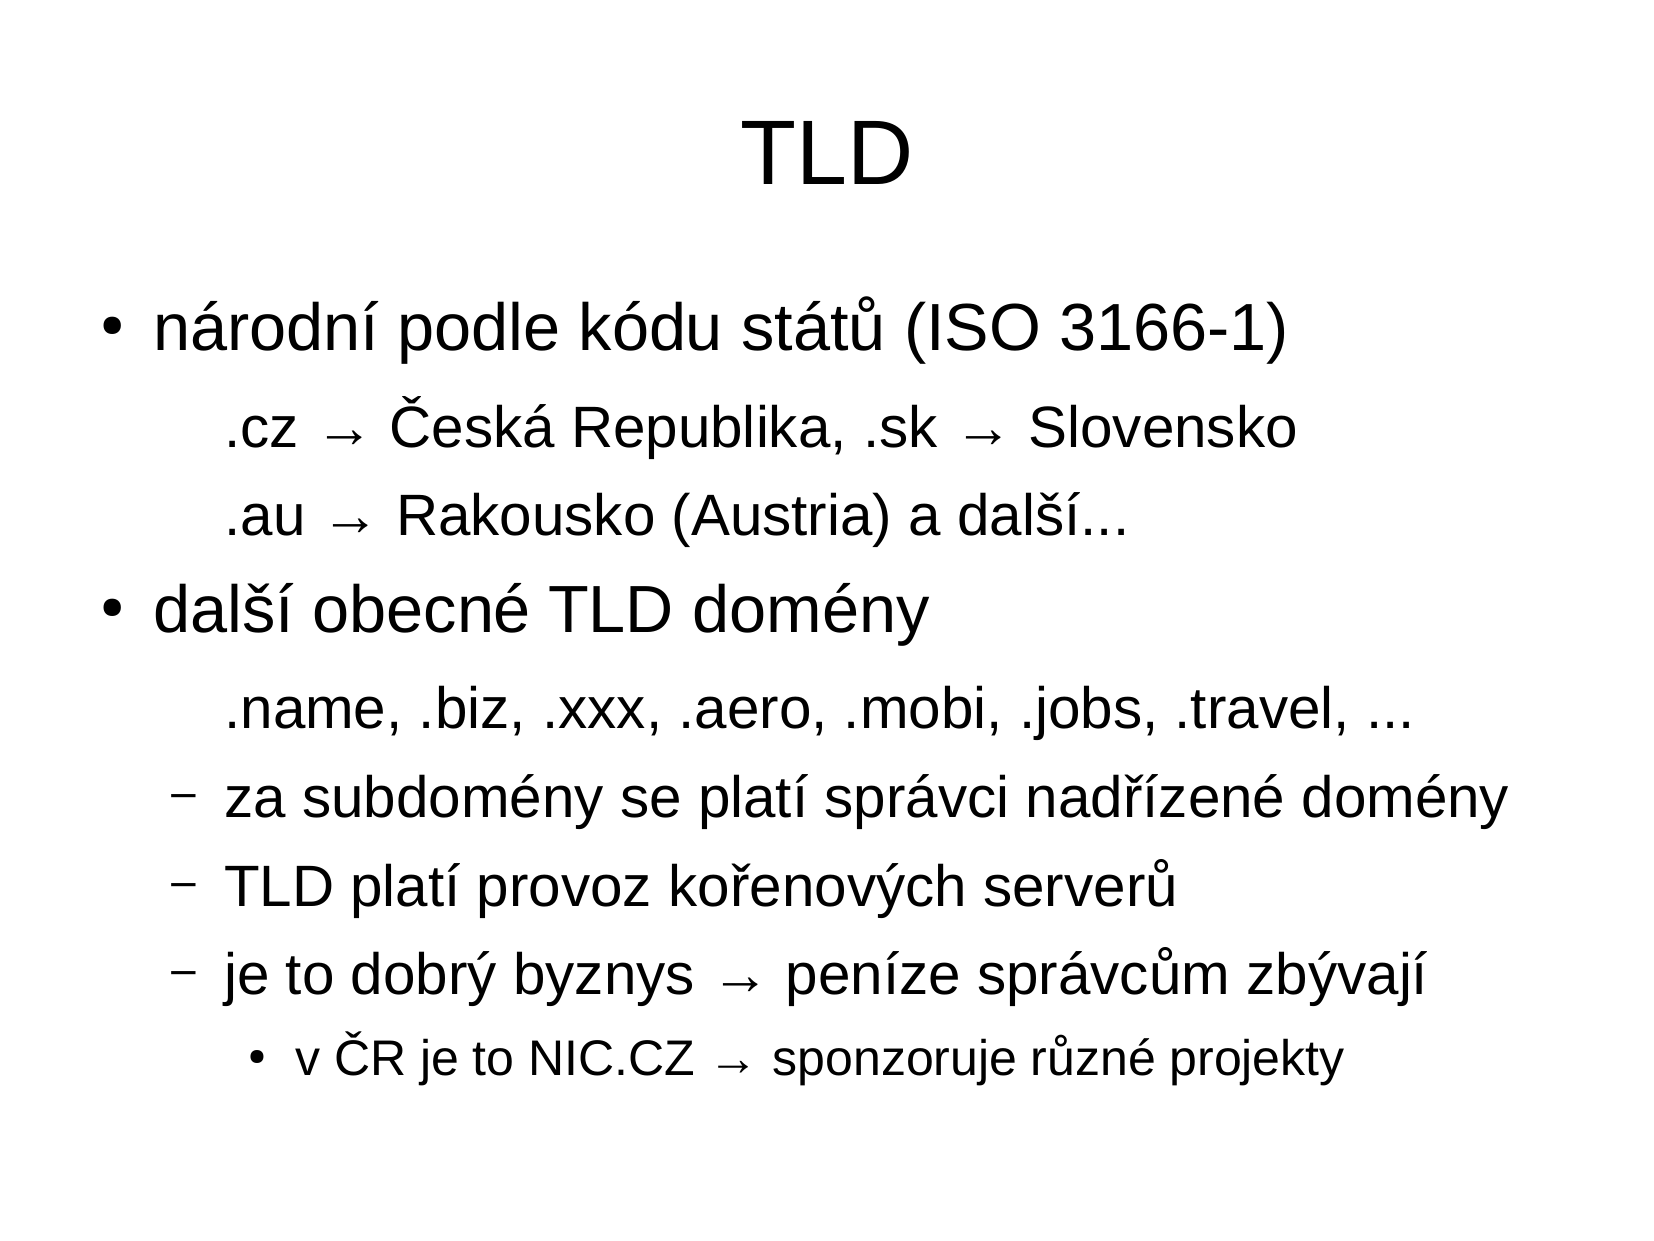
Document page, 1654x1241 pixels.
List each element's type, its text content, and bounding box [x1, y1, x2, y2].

title TLD [82, 49, 1571, 257]
list národní podle kódu států (ISO 3166-1) .cz → Česká Republika, .sk → Slovensko .au → Rakousko (Austria) a další... další obecné TLD domény .name, .biz, .xxx, .aero, .mobi, .jobs, .travel, ... za subdomény se platí správci nadřízené domény TLD platí provoz kořenových serverů je to dobrý byznys → peníze správcům zbývají v ČR je to NIC.CZ → sponzoruje různé projekty [82, 290, 1571, 1087]
